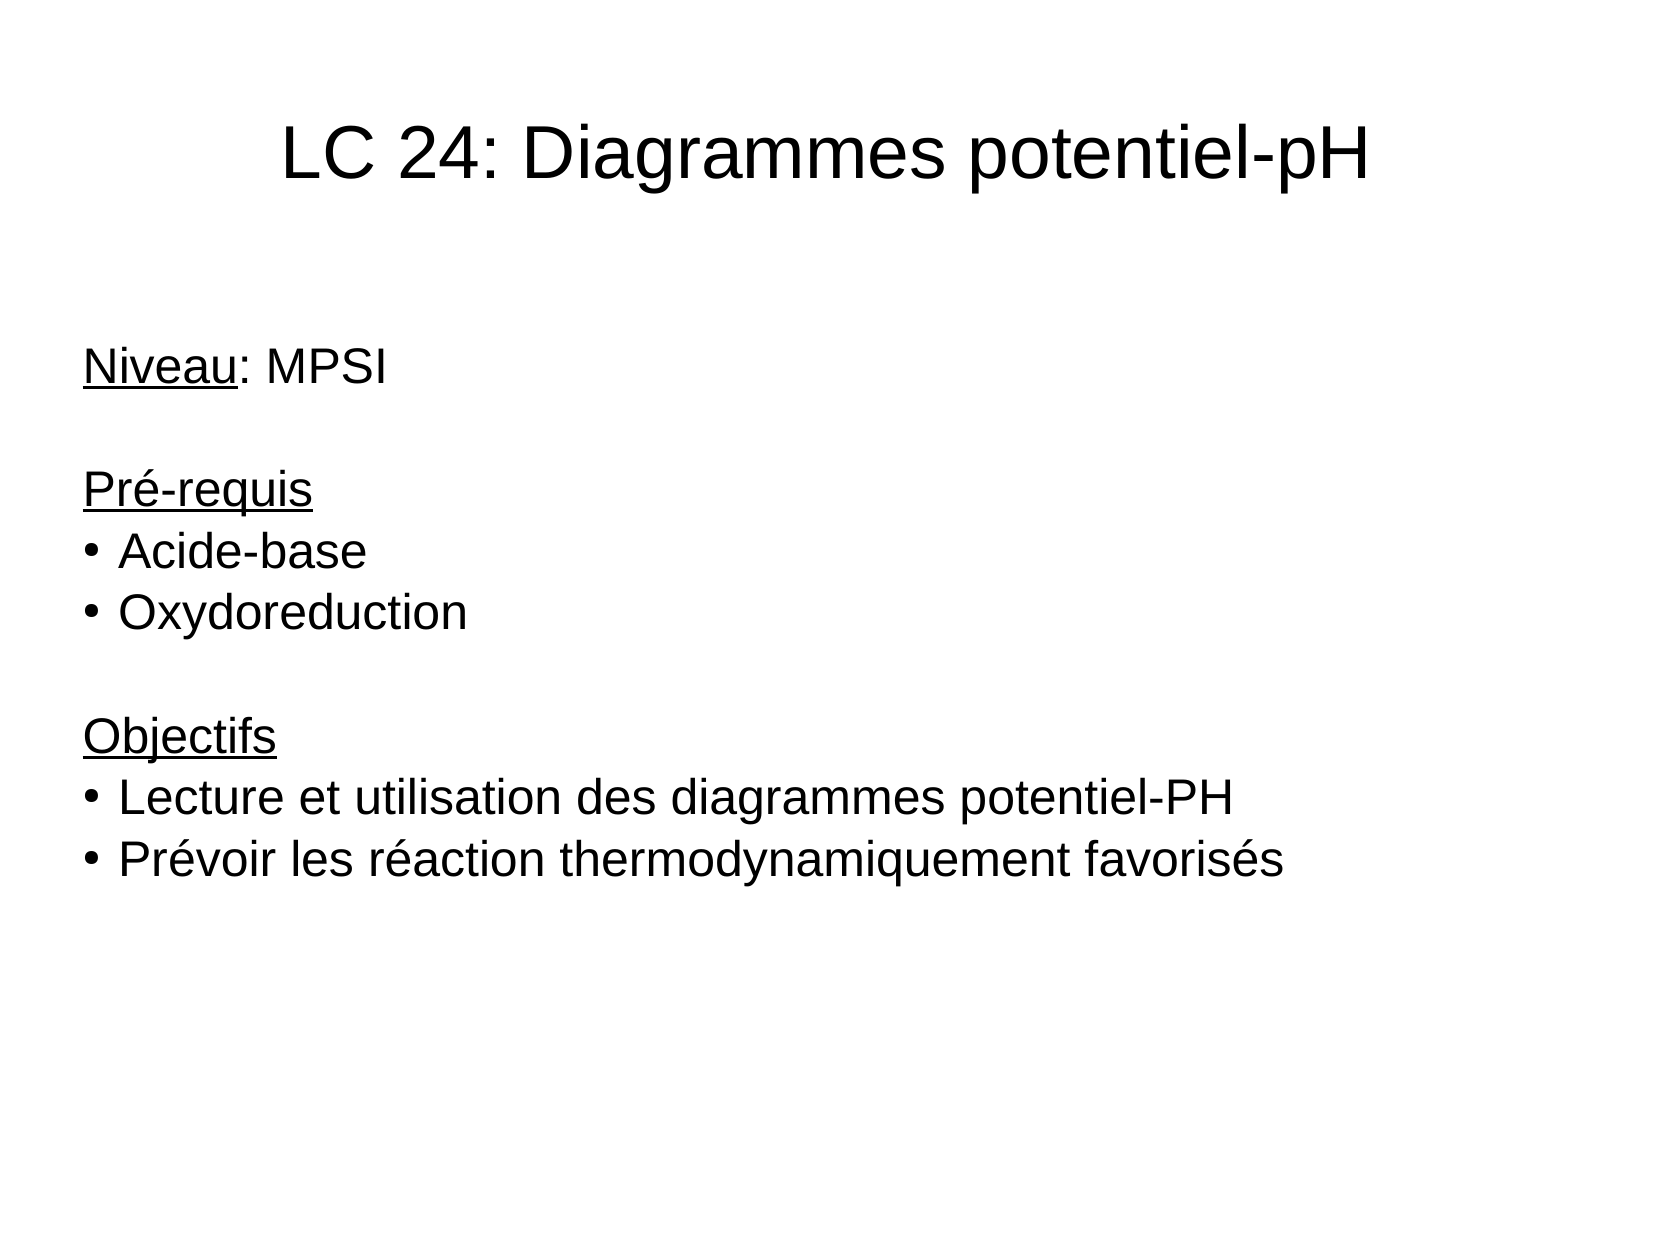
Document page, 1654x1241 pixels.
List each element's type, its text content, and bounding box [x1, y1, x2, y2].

title LC 24: Diagrammes potentiel-pH [82, 49, 1571, 257]
subtitle Niveau: MPSI Pré-requis Acide-base Oxydoreduction Objectifs Lecture et utilisation des diagrammes potentiel-PH Prévoir les réaction thermodynamiquement favorisés [82, 290, 1571, 1010]
